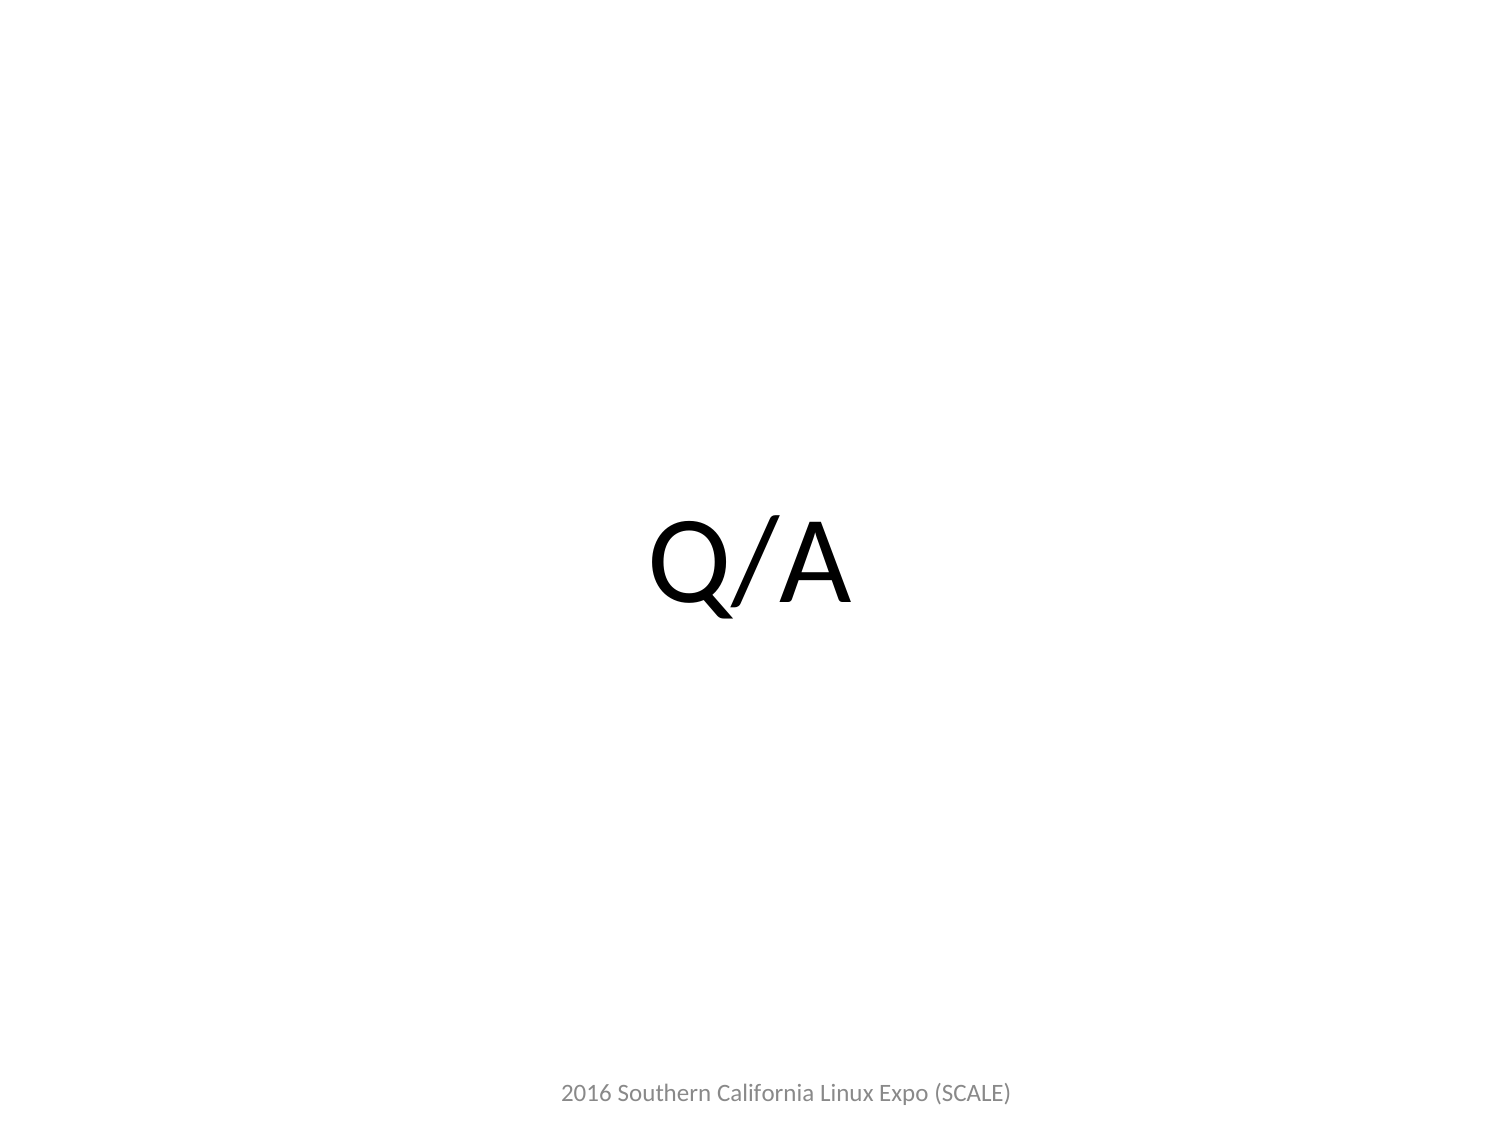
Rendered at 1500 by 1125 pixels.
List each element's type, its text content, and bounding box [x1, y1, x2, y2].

text_box 2016 Southern California Linux Expo (SCALE) [512, 1061, 1067, 1122]
list Q/A [75, 262, 1426, 1005]
